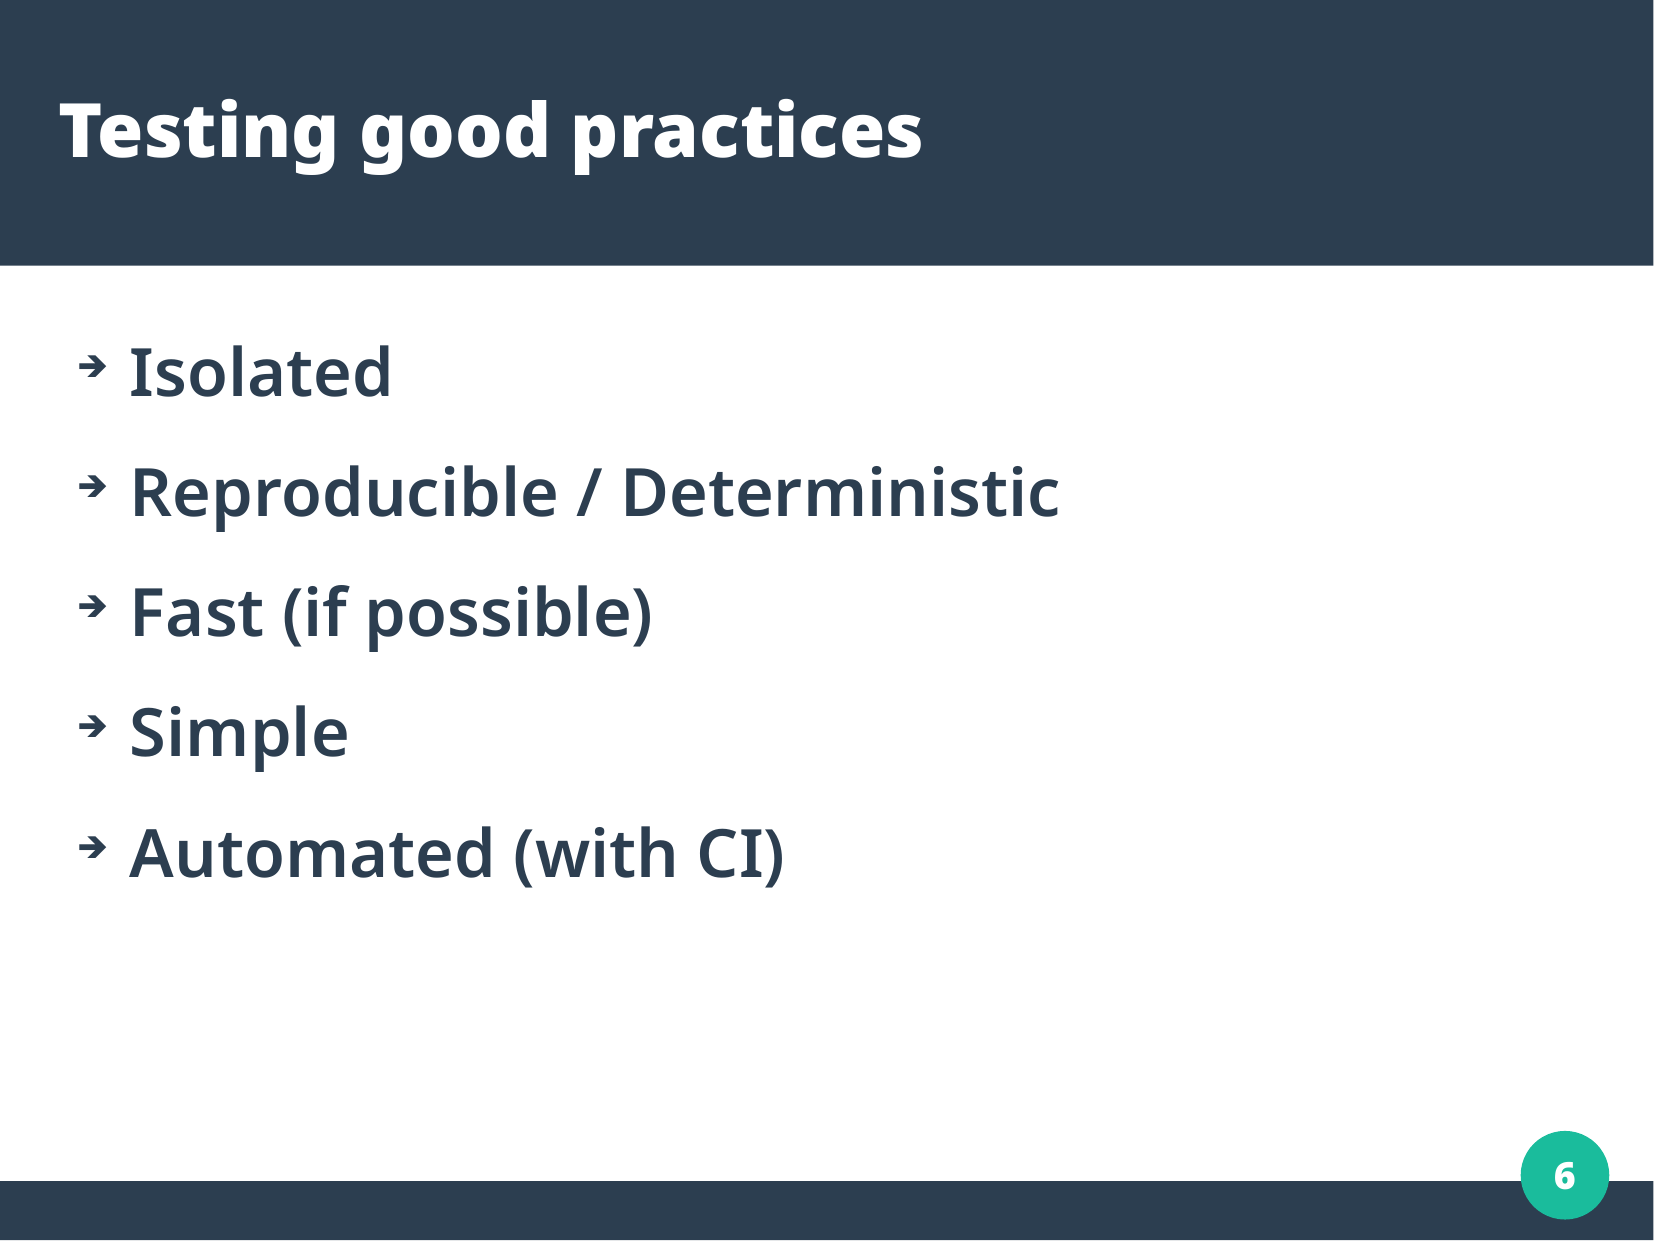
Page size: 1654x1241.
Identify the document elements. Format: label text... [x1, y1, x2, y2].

list Isolated Reproducible / Deterministic Fast (if possible) Simple Automated (with CI) [59, 324, 1595, 1152]
title Testing good practices [59, 49, 1595, 207]
